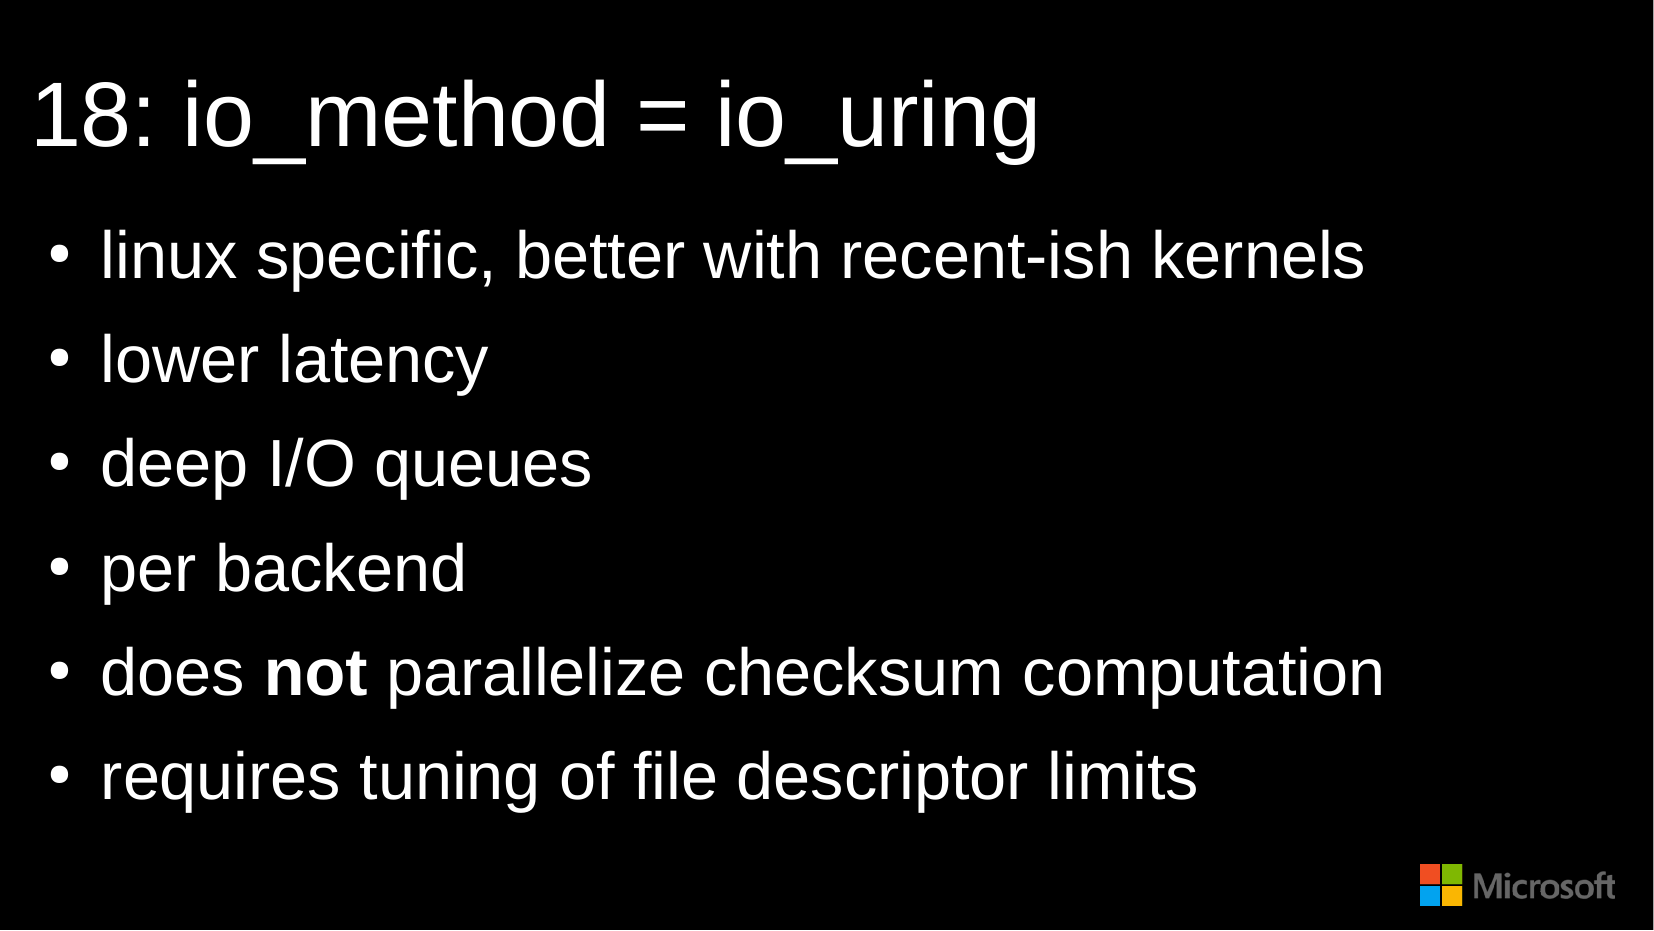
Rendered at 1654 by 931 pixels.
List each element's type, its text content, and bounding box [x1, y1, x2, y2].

title 18: io_method = io_uring [30, 37, 1621, 193]
list linux specific, better with recent-ish kernels lower latency deep I/O queues per backend does not parallelize checksum computation requires tuning of file descriptor limits [30, 217, 1621, 916]
